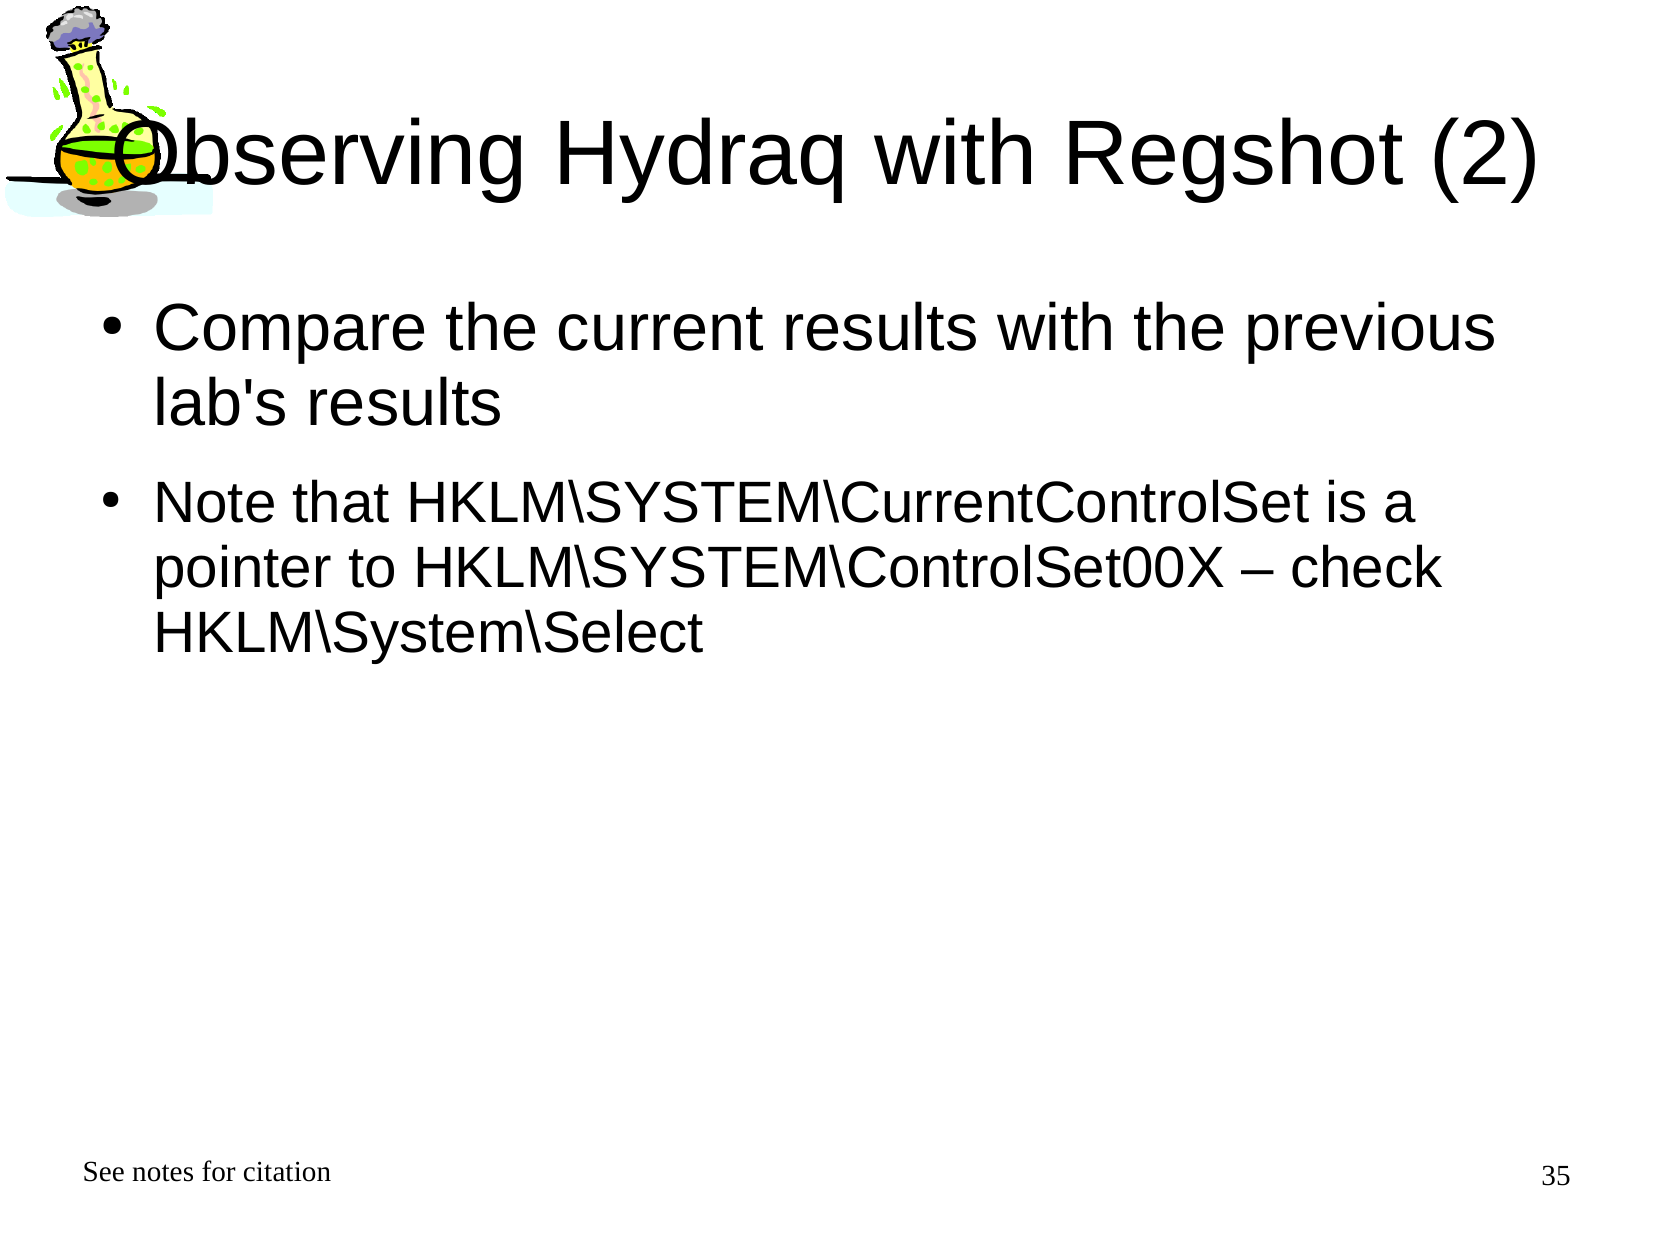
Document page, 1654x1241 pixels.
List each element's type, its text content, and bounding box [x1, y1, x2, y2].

list Compare the current results with the previous lab's results Note that HKLM\SYSTEM\CurrentControlSet is a pointer to HKLM\SYSTEM\ControlSet00X – check HKLM\System\Select [82, 290, 1576, 1126]
picture [5, 6, 213, 217]
title Observing Hydraq with Regshot (2) [82, 49, 1571, 257]
